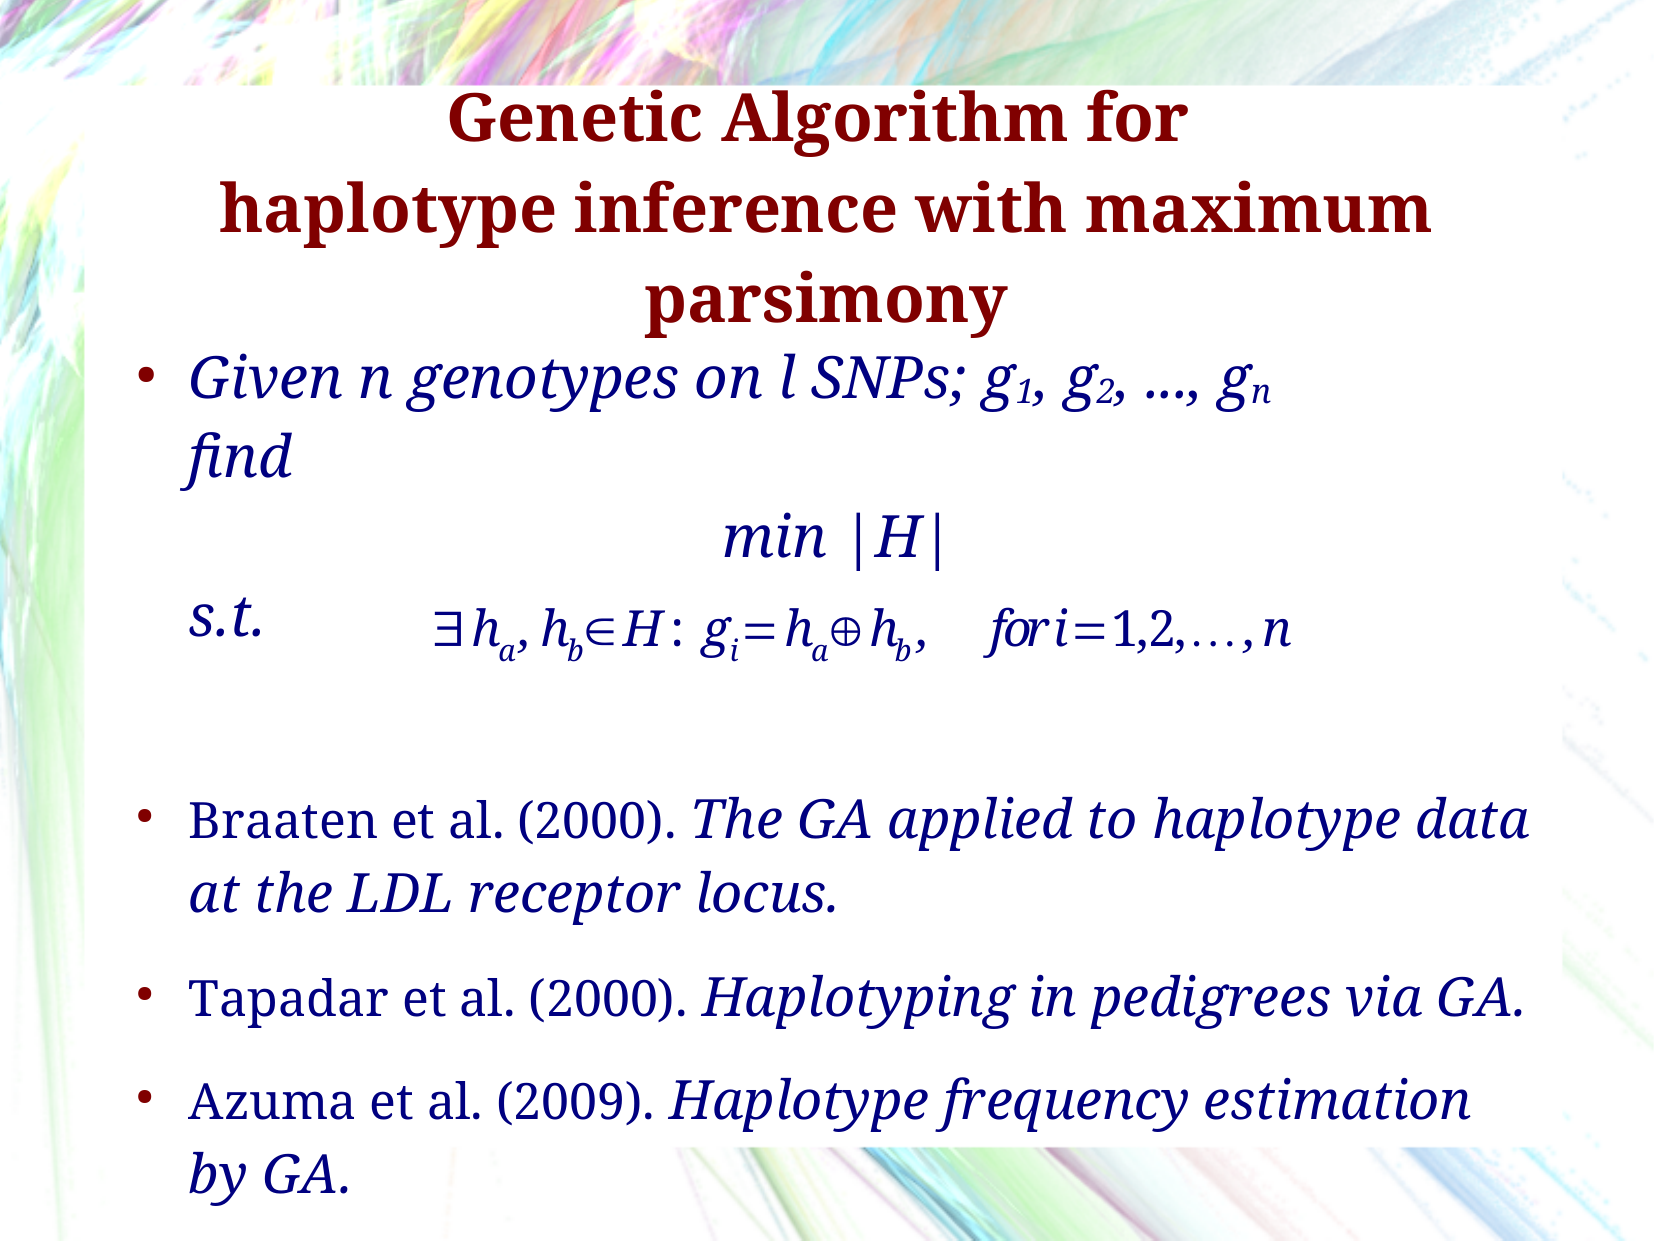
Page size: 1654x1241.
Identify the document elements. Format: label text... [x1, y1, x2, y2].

list Given n genotypes on l SNPs; g1, g2, ..., gn find min |H| s.t. Braaten et al. (2000). The GA applied to haplotype data at the LDL receptor locus. Tapadar et al. (2000). Haplotyping in pedigrees via GA. Azuma et al. (2009). Haplotype frequency estimation by GA. [118, 336, 1538, 1130]
title Genetic Algorithm for haplotype inference with maximum parsimony [82, 109, 1571, 303]
chart [426, 595, 1297, 671]
picture [0, 0, 1654, 1241]
